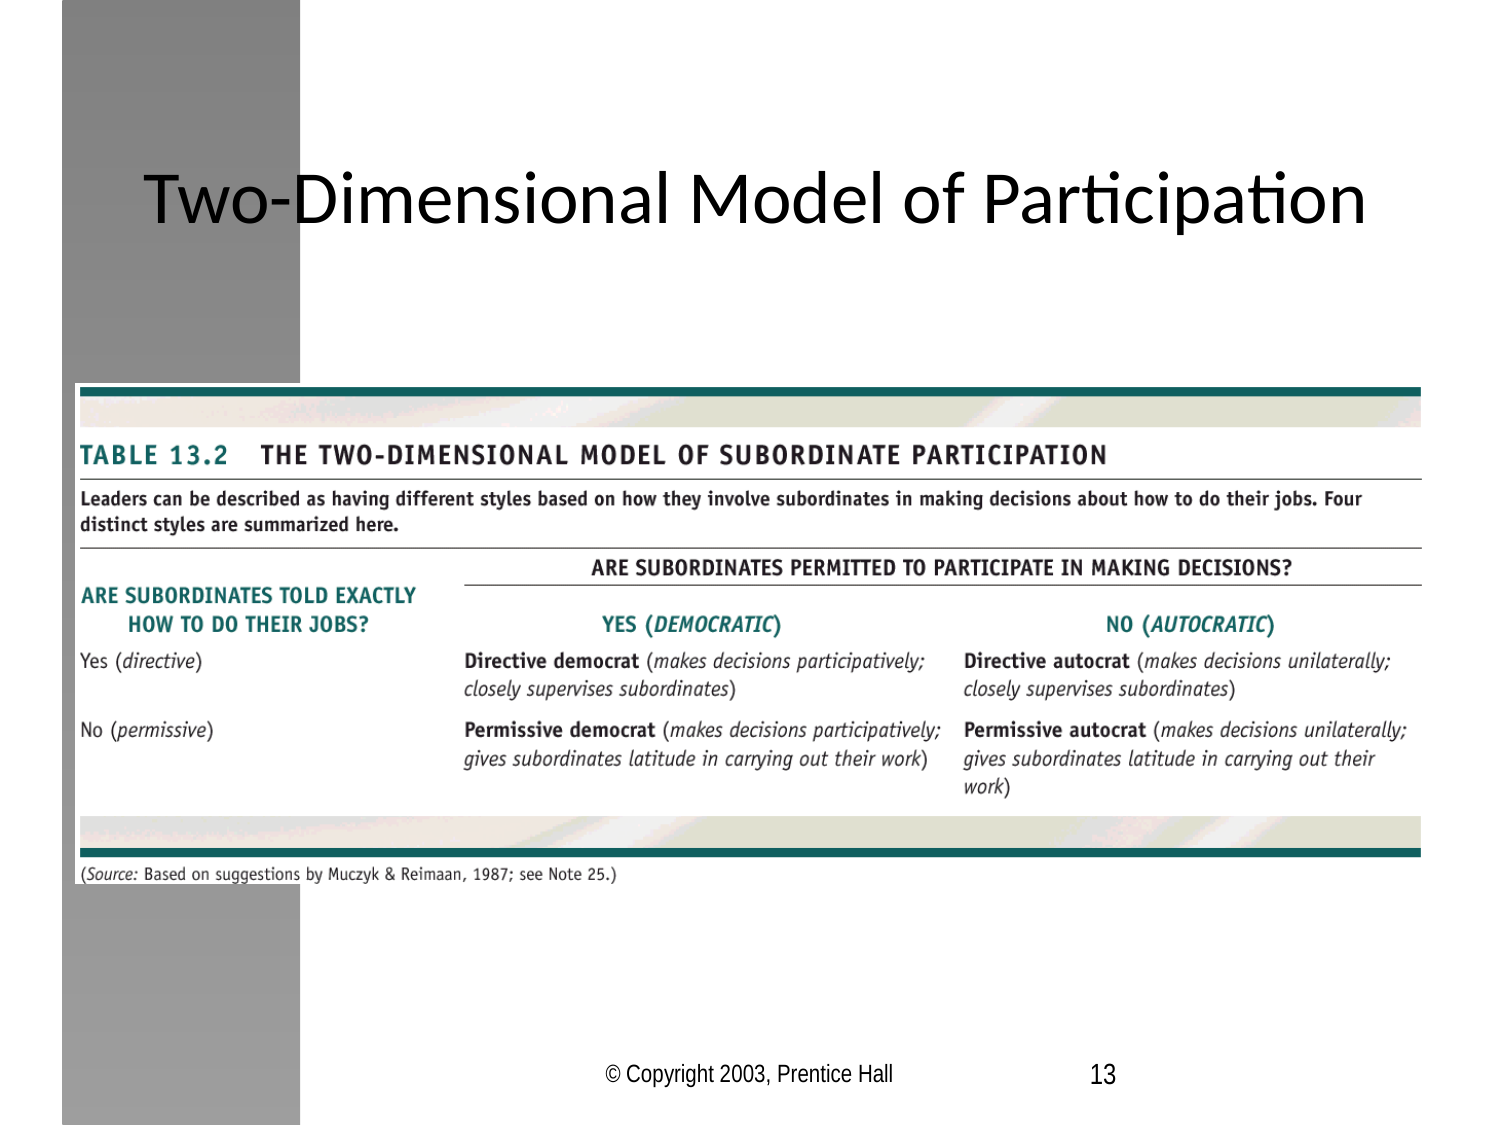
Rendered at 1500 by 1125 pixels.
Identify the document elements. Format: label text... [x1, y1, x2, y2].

text_box © Copyright 2003, Prentice Hall [512, 1042, 988, 1103]
picture [75, 383, 1426, 884]
title Two-Dimensional Model of Participation [75, 99, 1438, 288]
text_box 13 [1074, 1042, 1426, 1103]
